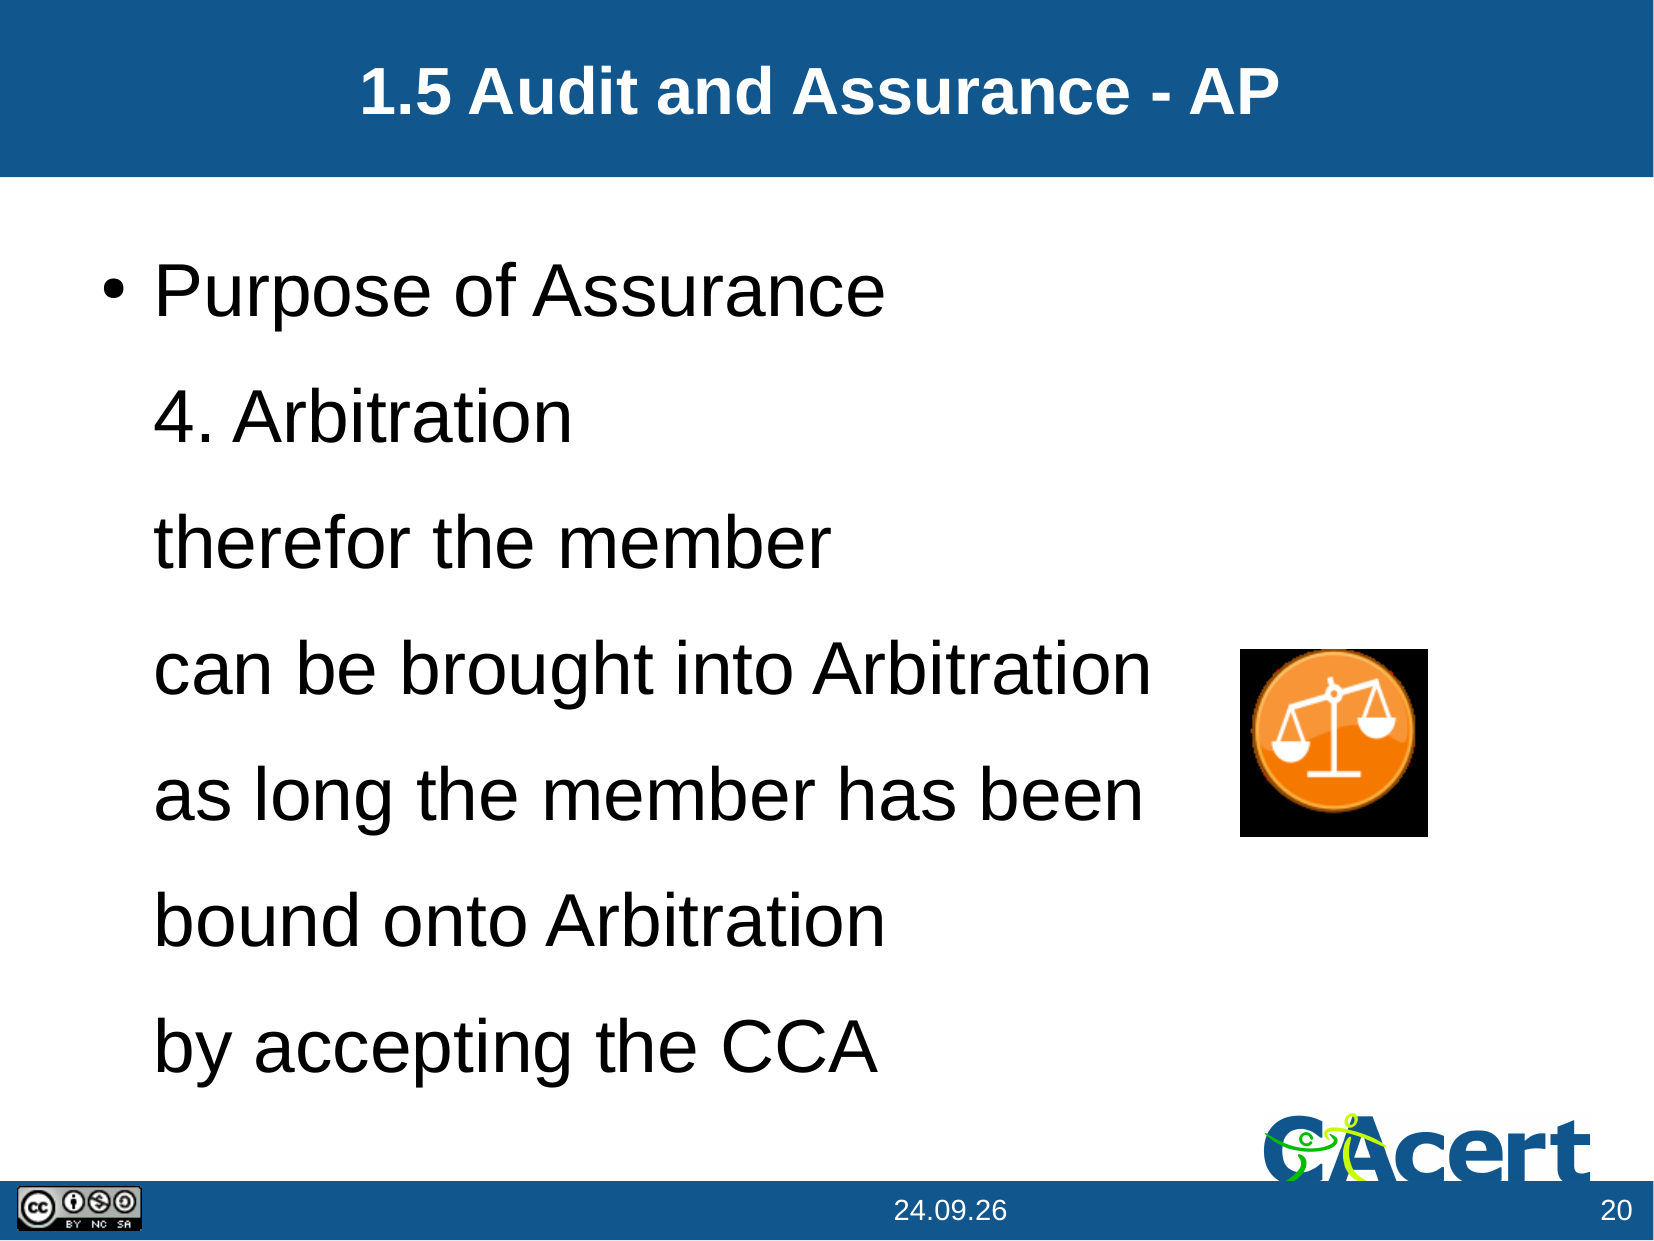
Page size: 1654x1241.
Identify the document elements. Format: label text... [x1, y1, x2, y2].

picture [1240, 649, 1428, 838]
title 1.5 Audit and Assurance - AP [76, 17, 1565, 166]
list Purpose of Assurance 4. Arbitration therefor the member can be brought into Arbitration as long the member has been bound onto Arbitration by accepting the CCA [82, 206, 1625, 1065]
picture [1263, 1112, 1591, 1181]
picture [17, 1186, 142, 1231]
